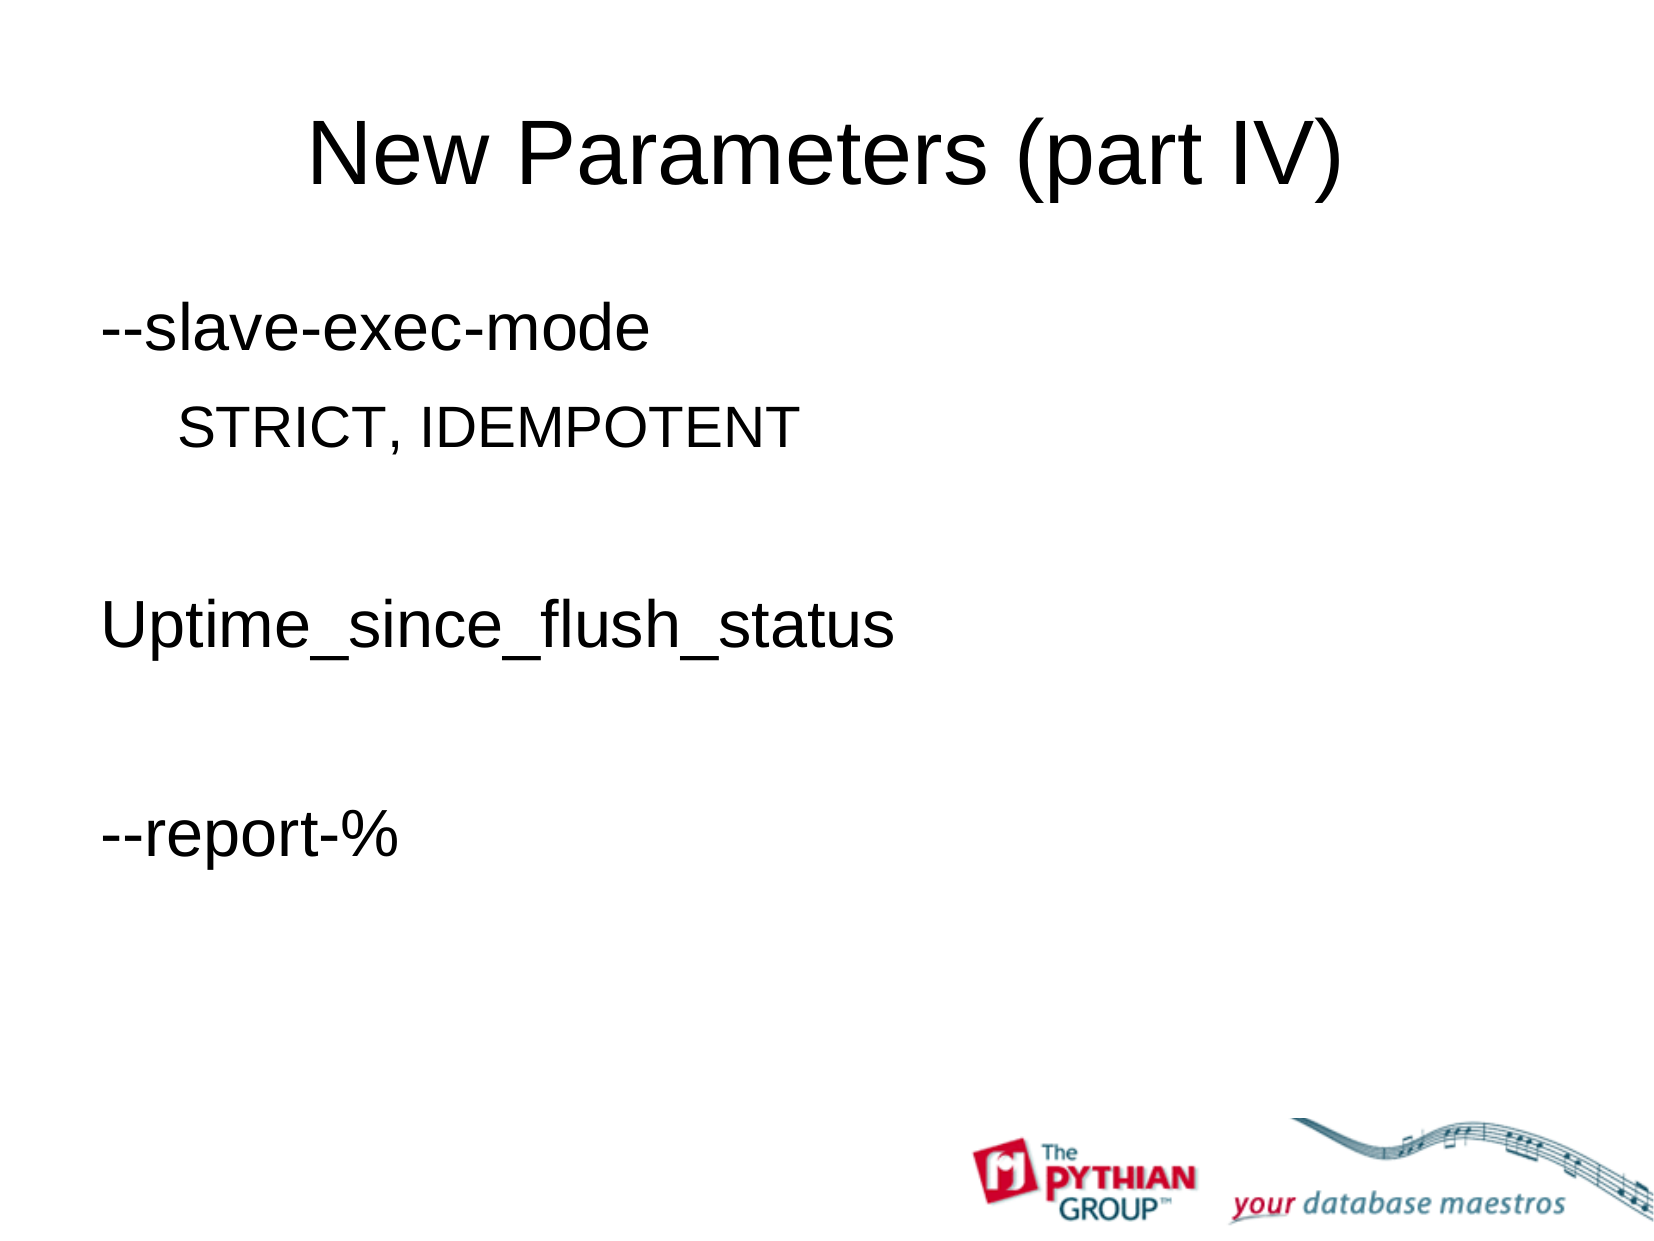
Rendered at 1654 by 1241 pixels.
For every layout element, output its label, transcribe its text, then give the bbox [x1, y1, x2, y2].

list --slave-exec-mode STRICT, IDEMPOTENT Uptime_since_flush_status --report-% [82, 290, 1571, 1202]
picture [955, 1118, 1654, 1241]
title New Parameters (part IV) [82, 49, 1571, 257]
